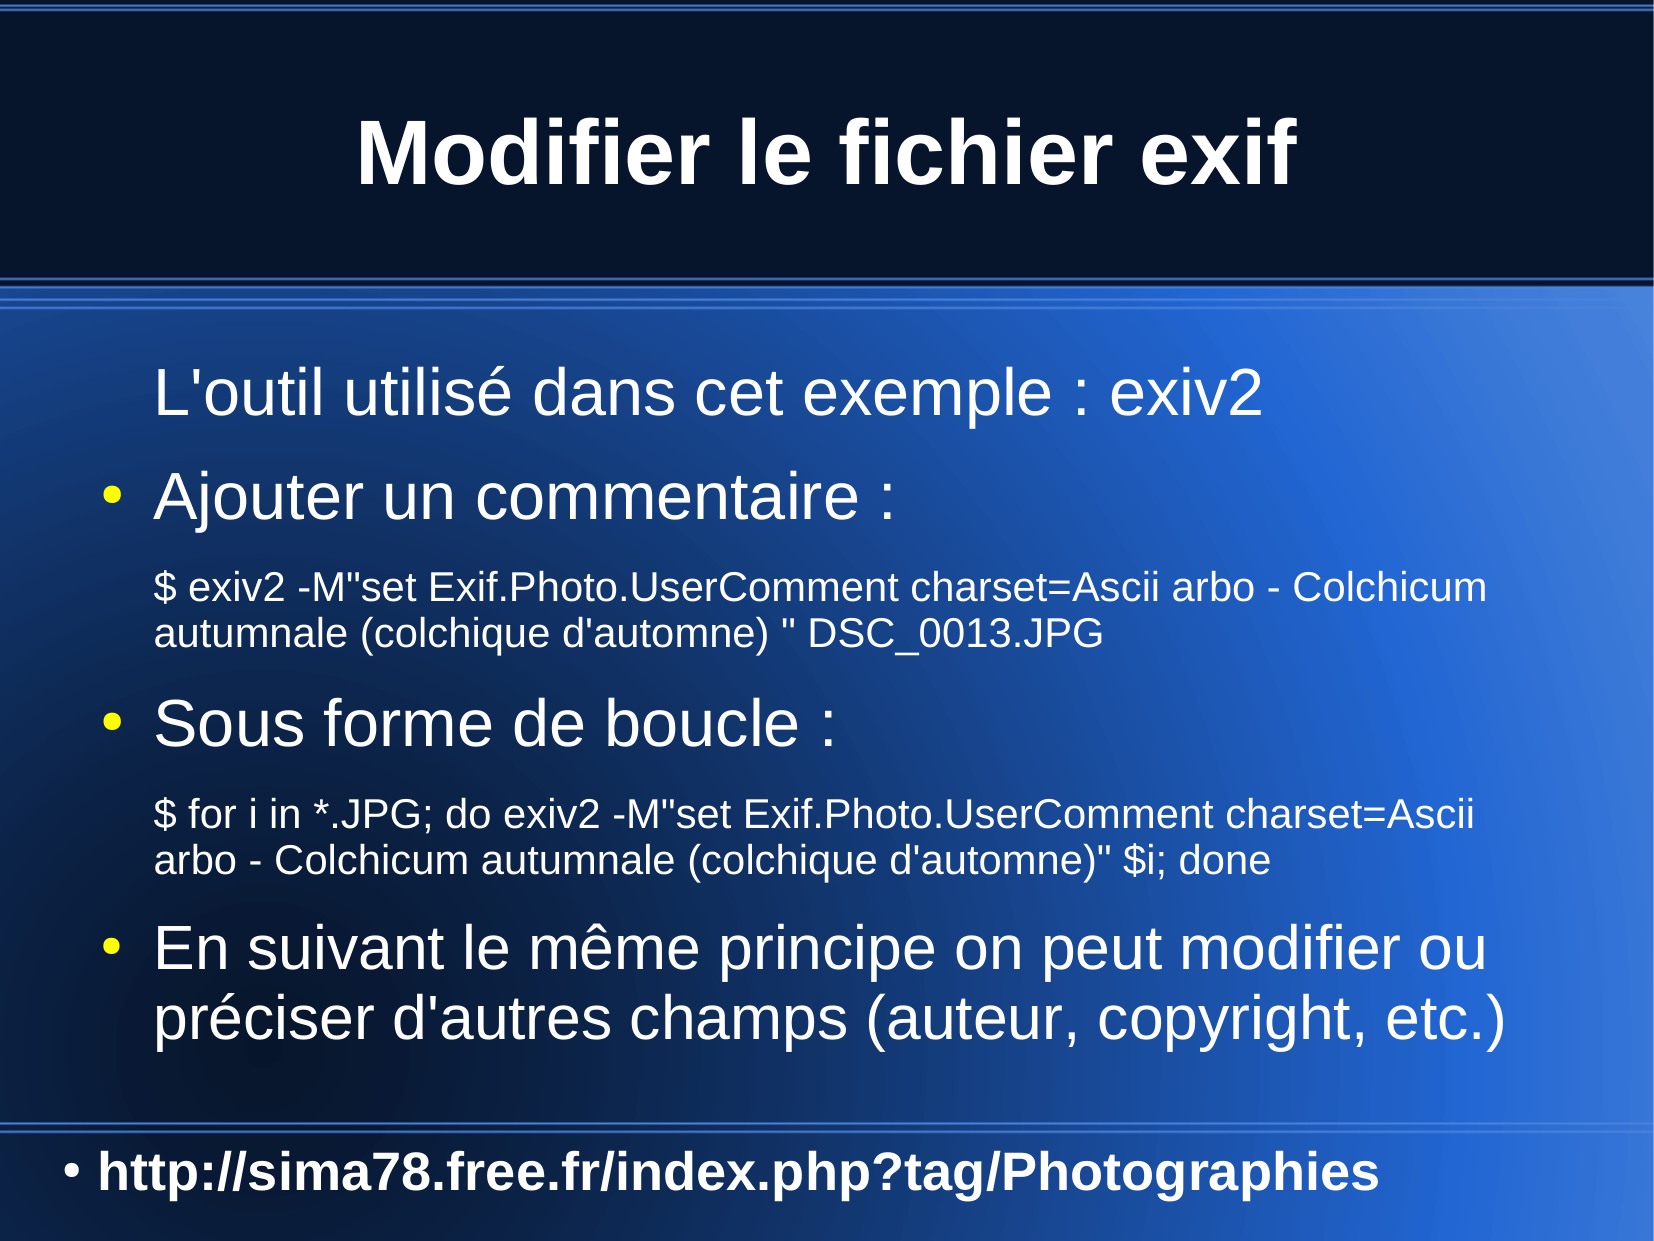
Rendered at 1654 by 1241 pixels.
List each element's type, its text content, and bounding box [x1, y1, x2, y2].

picture [0, 0, 1654, 1241]
list L'outil utilisé dans cet exemple : exiv2 Ajouter un commentaire : $ exiv2 -M"set Exif.Photo.UserComment charset=Ascii arbo - Colchicum autumnale (colchique d'automne) " DSC_0013.JPG Sous forme de boucle : $ for i in *.JPG; do exiv2 -M"set Exif.Photo.UserComment charset=Ascii arbo - Colchicum autumnale (colchique d'automne)" $i; done En suivant le même principe on peut modifier ou préciser d'autres champs (auteur, copyright, etc.) [82, 355, 1571, 1075]
title Modifier le fichier exif [82, 49, 1571, 257]
text_box http://sima78.free.fr/index.php?tag/Photographies [47, 1133, 1595, 1210]
